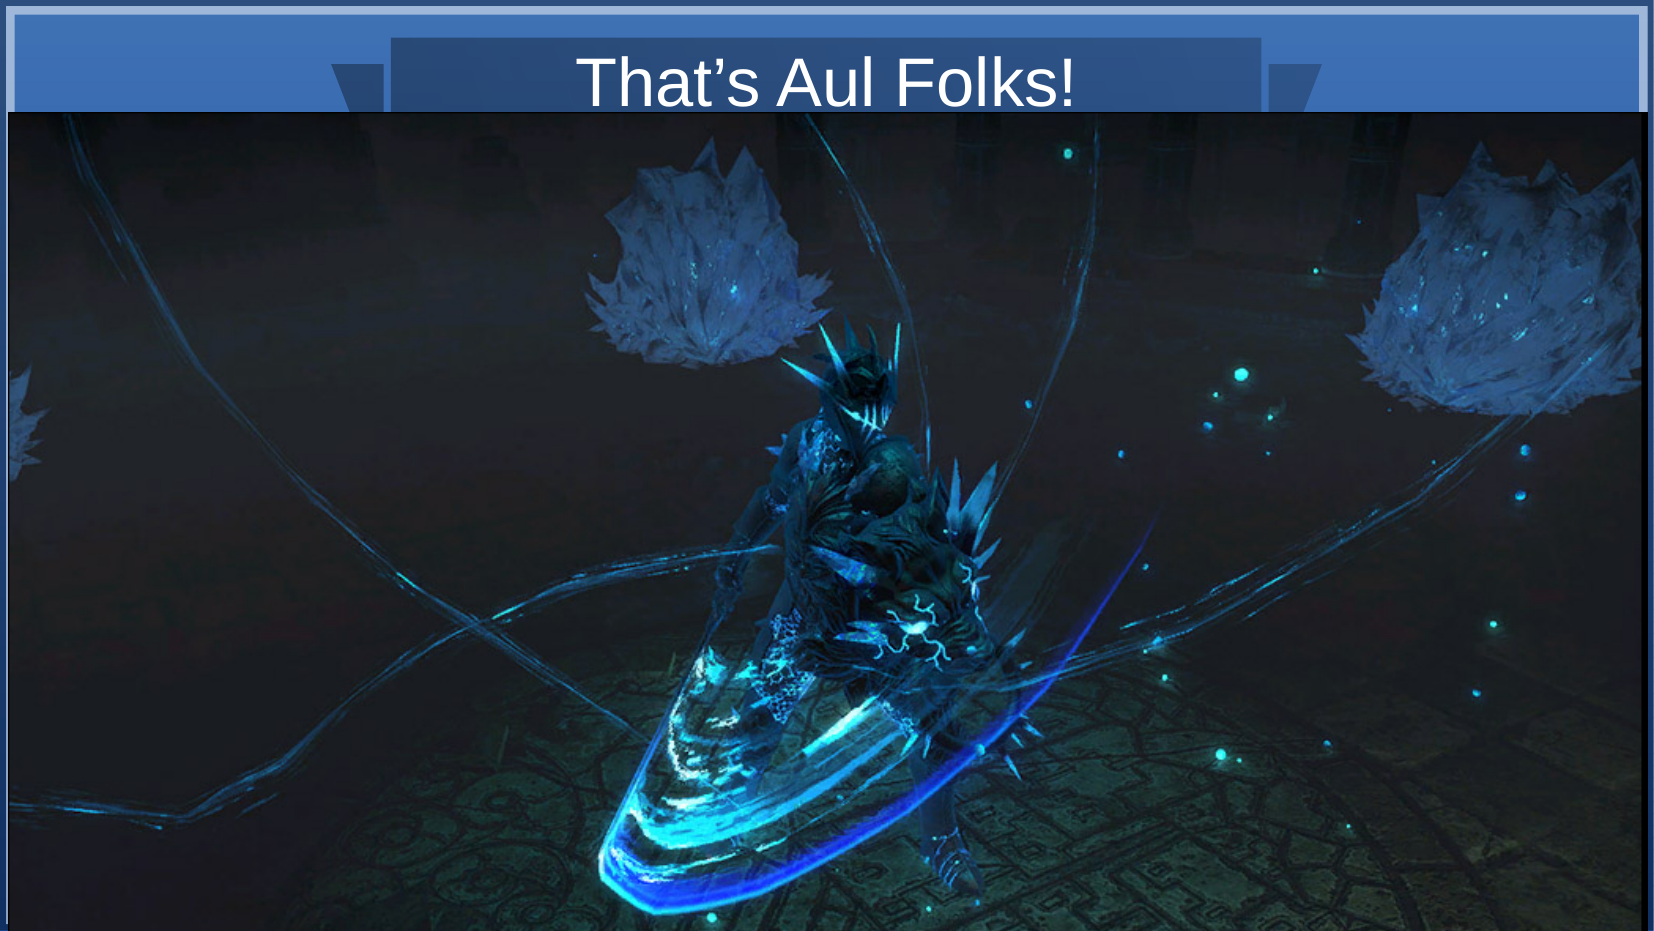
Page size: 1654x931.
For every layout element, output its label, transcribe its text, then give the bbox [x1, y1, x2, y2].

title That’s Aul Folks! [389, 23, 1264, 112]
picture [8, 112, 1648, 931]
